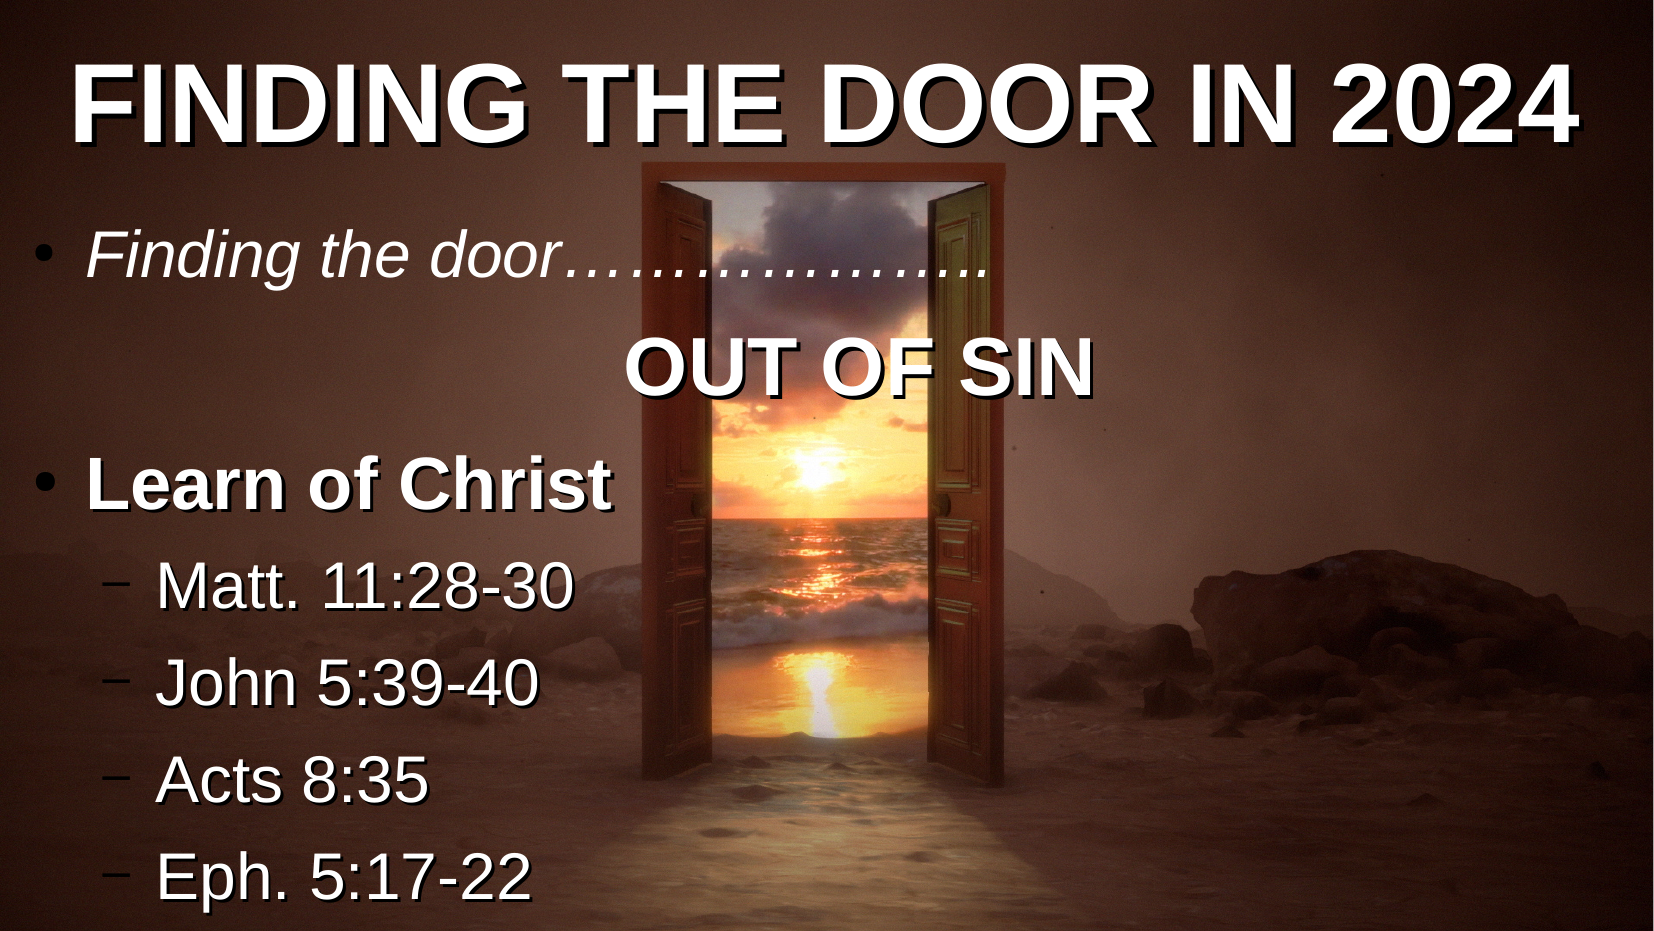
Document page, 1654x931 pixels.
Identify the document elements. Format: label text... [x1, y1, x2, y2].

picture [0, 0, 1654, 931]
title FINDING THE DOOR IN 2024 [15, 15, 1636, 193]
list Finding the door……………….. OUT OF SIN Learn of Christ Matt. 11:28-30 John 5:39-40 Acts 8:35 Eph. 5:17-22 [15, 217, 1636, 916]
